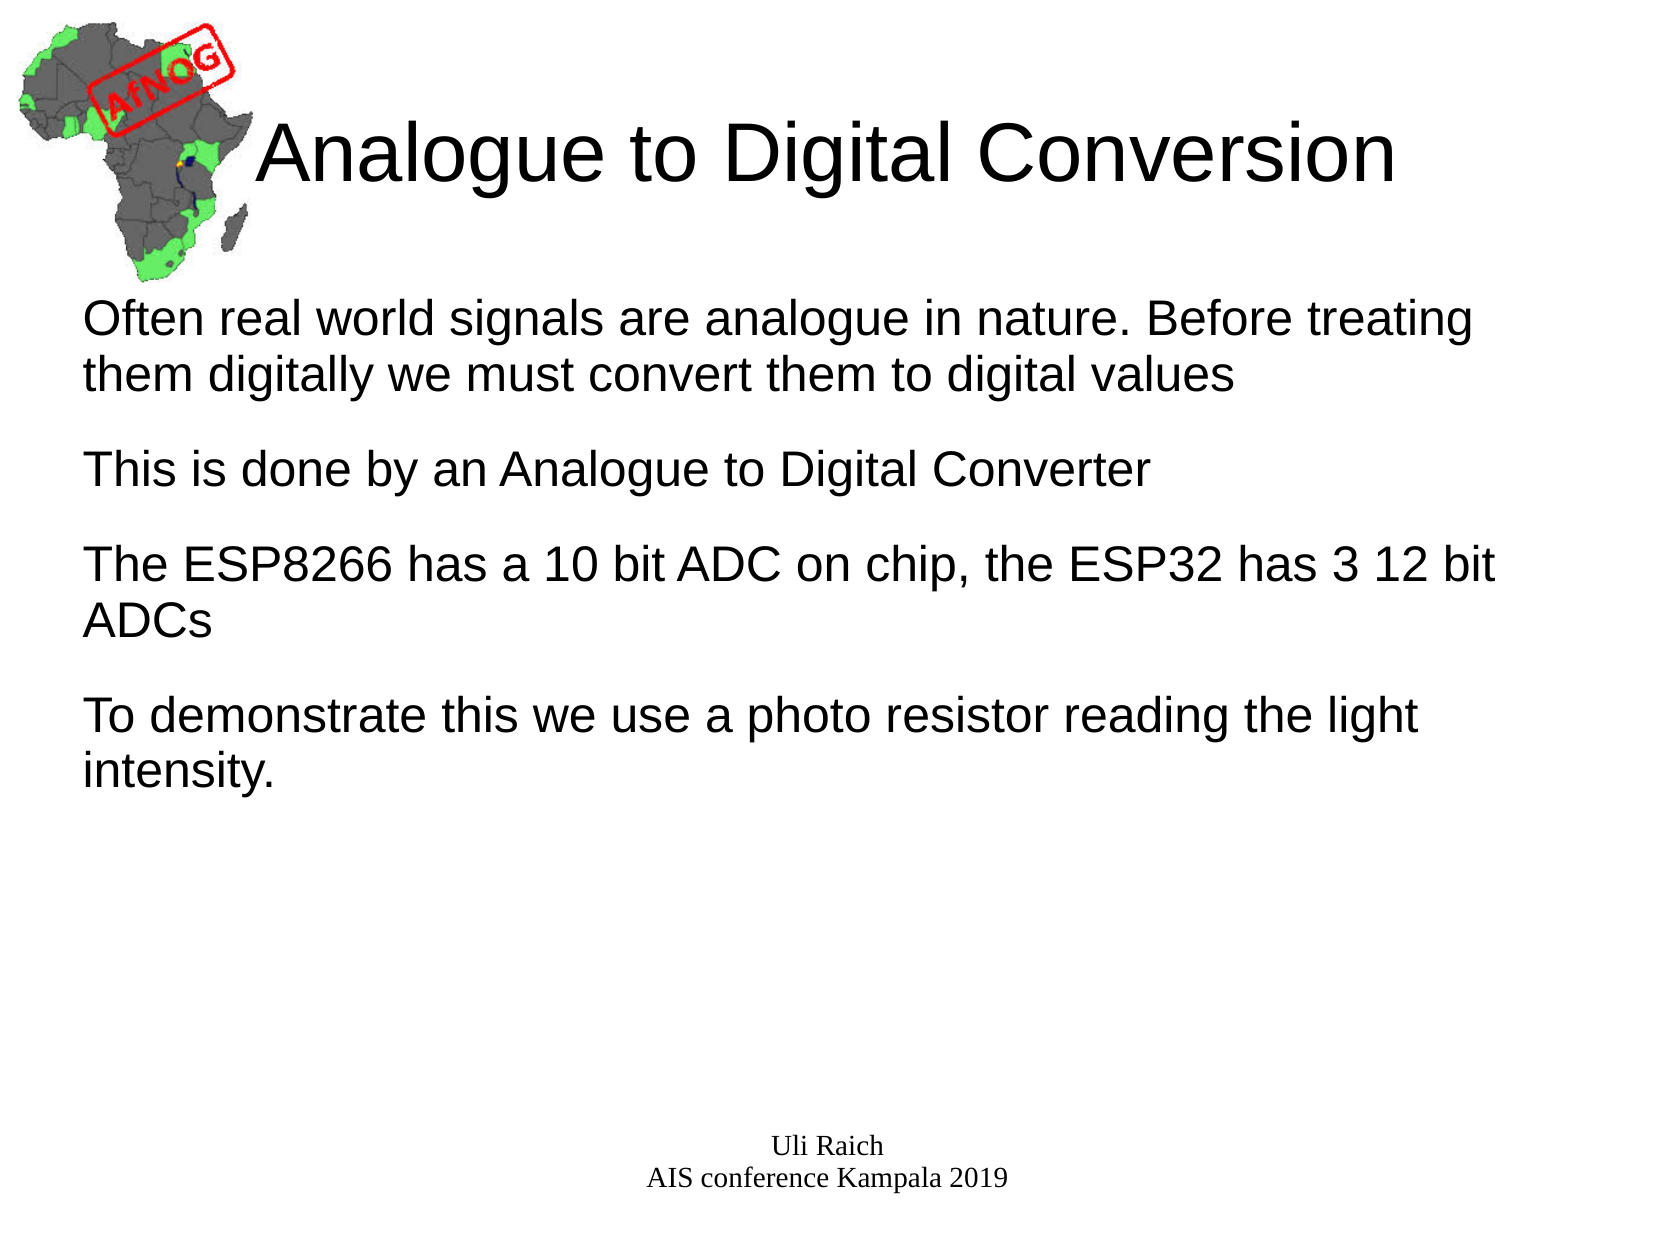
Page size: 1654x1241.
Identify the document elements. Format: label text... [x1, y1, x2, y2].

title Analogue to Digital Conversion [82, 49, 1571, 257]
list Often real world signals are analogue in nature. Before treating them digitally we must convert them to digital values This is done by an Analogue to Digital Converter The ESP8266 has a 10 bit ADC on chip, the ESP32 has 3 12 bit ADCs To demonstrate this we use a photo resistor reading the light intensity. [82, 290, 1571, 1010]
picture [9, 0, 259, 291]
